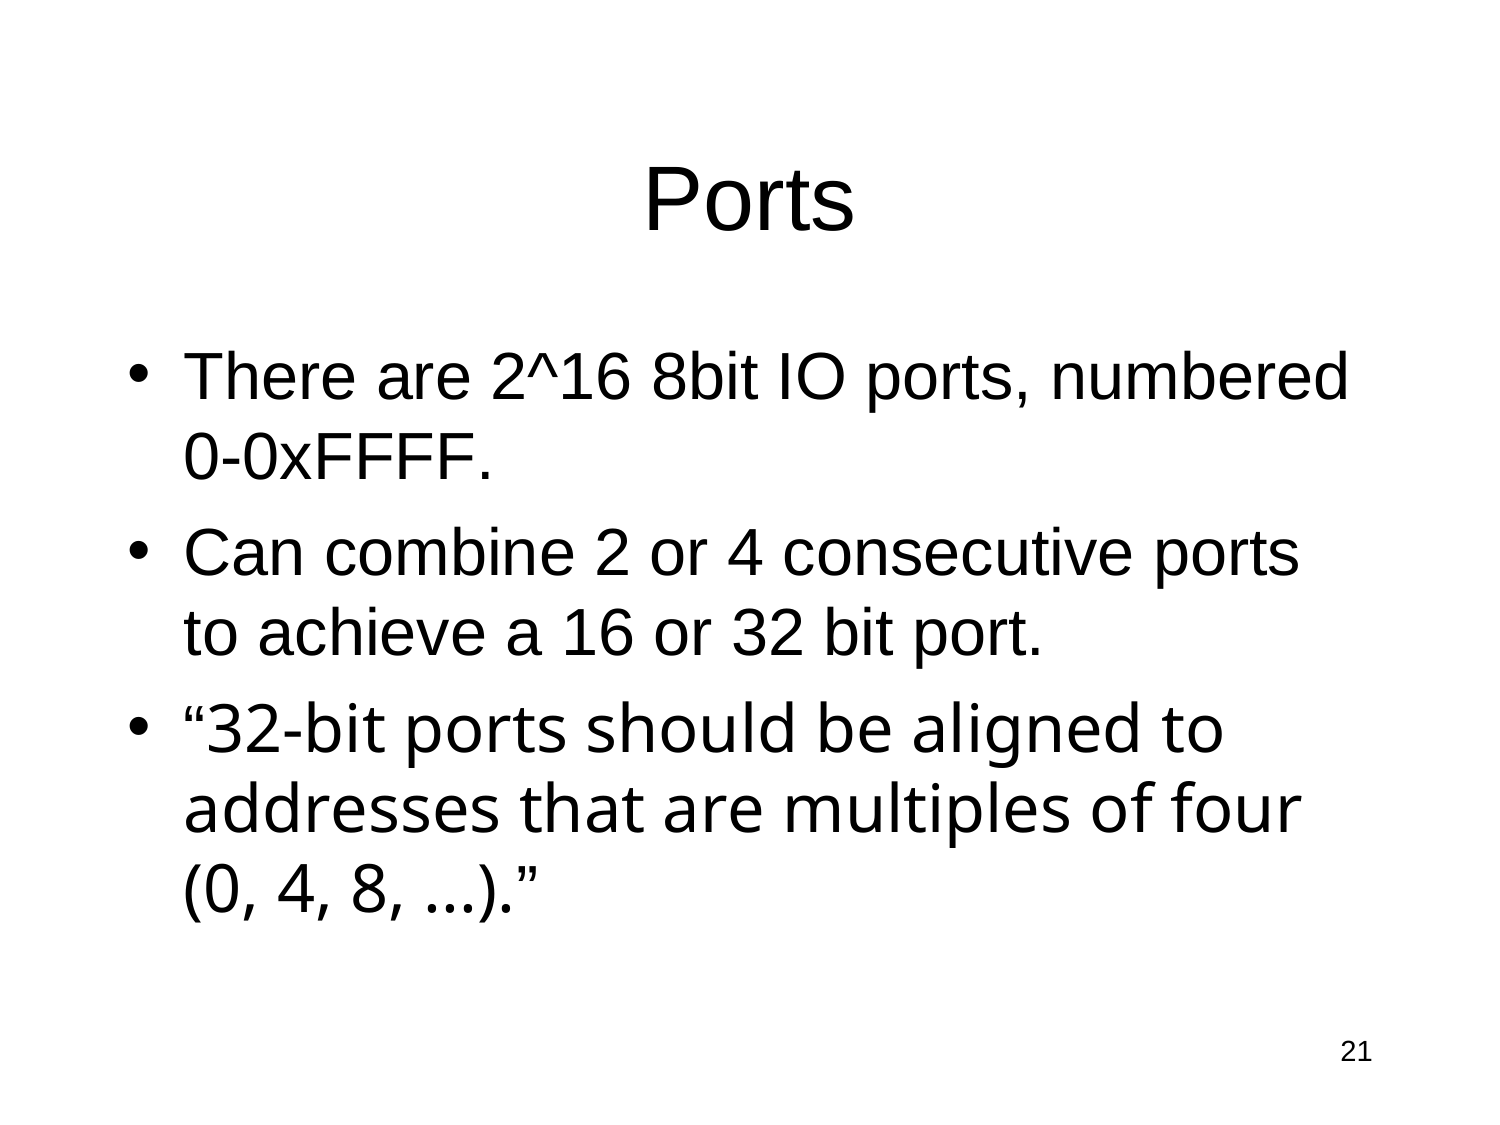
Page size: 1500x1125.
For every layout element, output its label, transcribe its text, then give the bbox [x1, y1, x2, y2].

list There are 2^16 8bit IO ports, numbered 0-0xFFFF. Can combine 2 or 4 consecutive ports to achieve a 16 or 32 bit port. “32-bit ports should be aligned to addresses that are multiples of four (0, 4, 8, ...).” [112, 324, 1388, 1001]
title Ports [112, 99, 1388, 288]
text_box <number> [1074, 1025, 1388, 1101]
